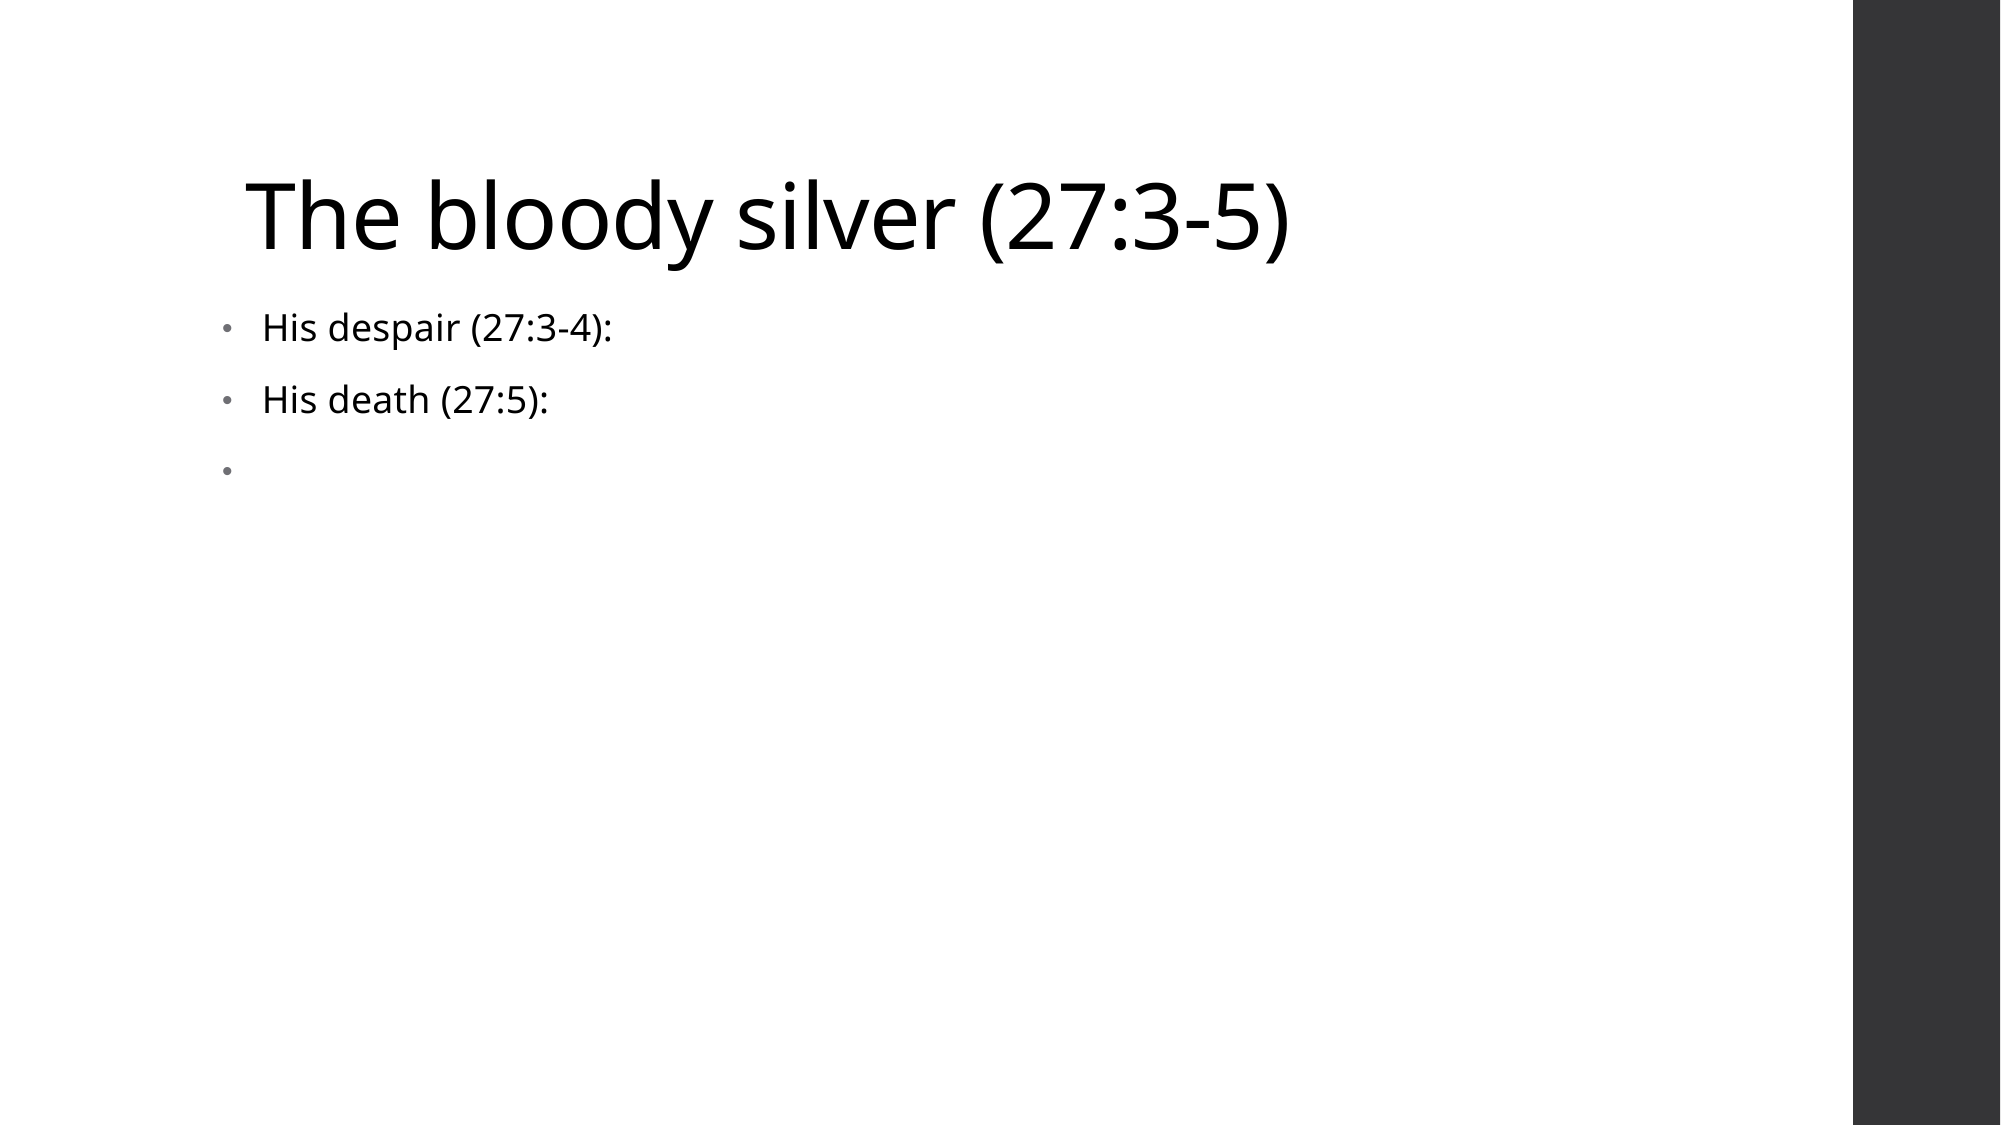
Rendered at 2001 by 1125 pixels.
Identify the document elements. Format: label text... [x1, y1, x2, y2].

title The bloody silver (27:3-5) [206, 60, 1797, 278]
list His despair (27:3-4): His death (27:5): [206, 299, 1617, 1014]
